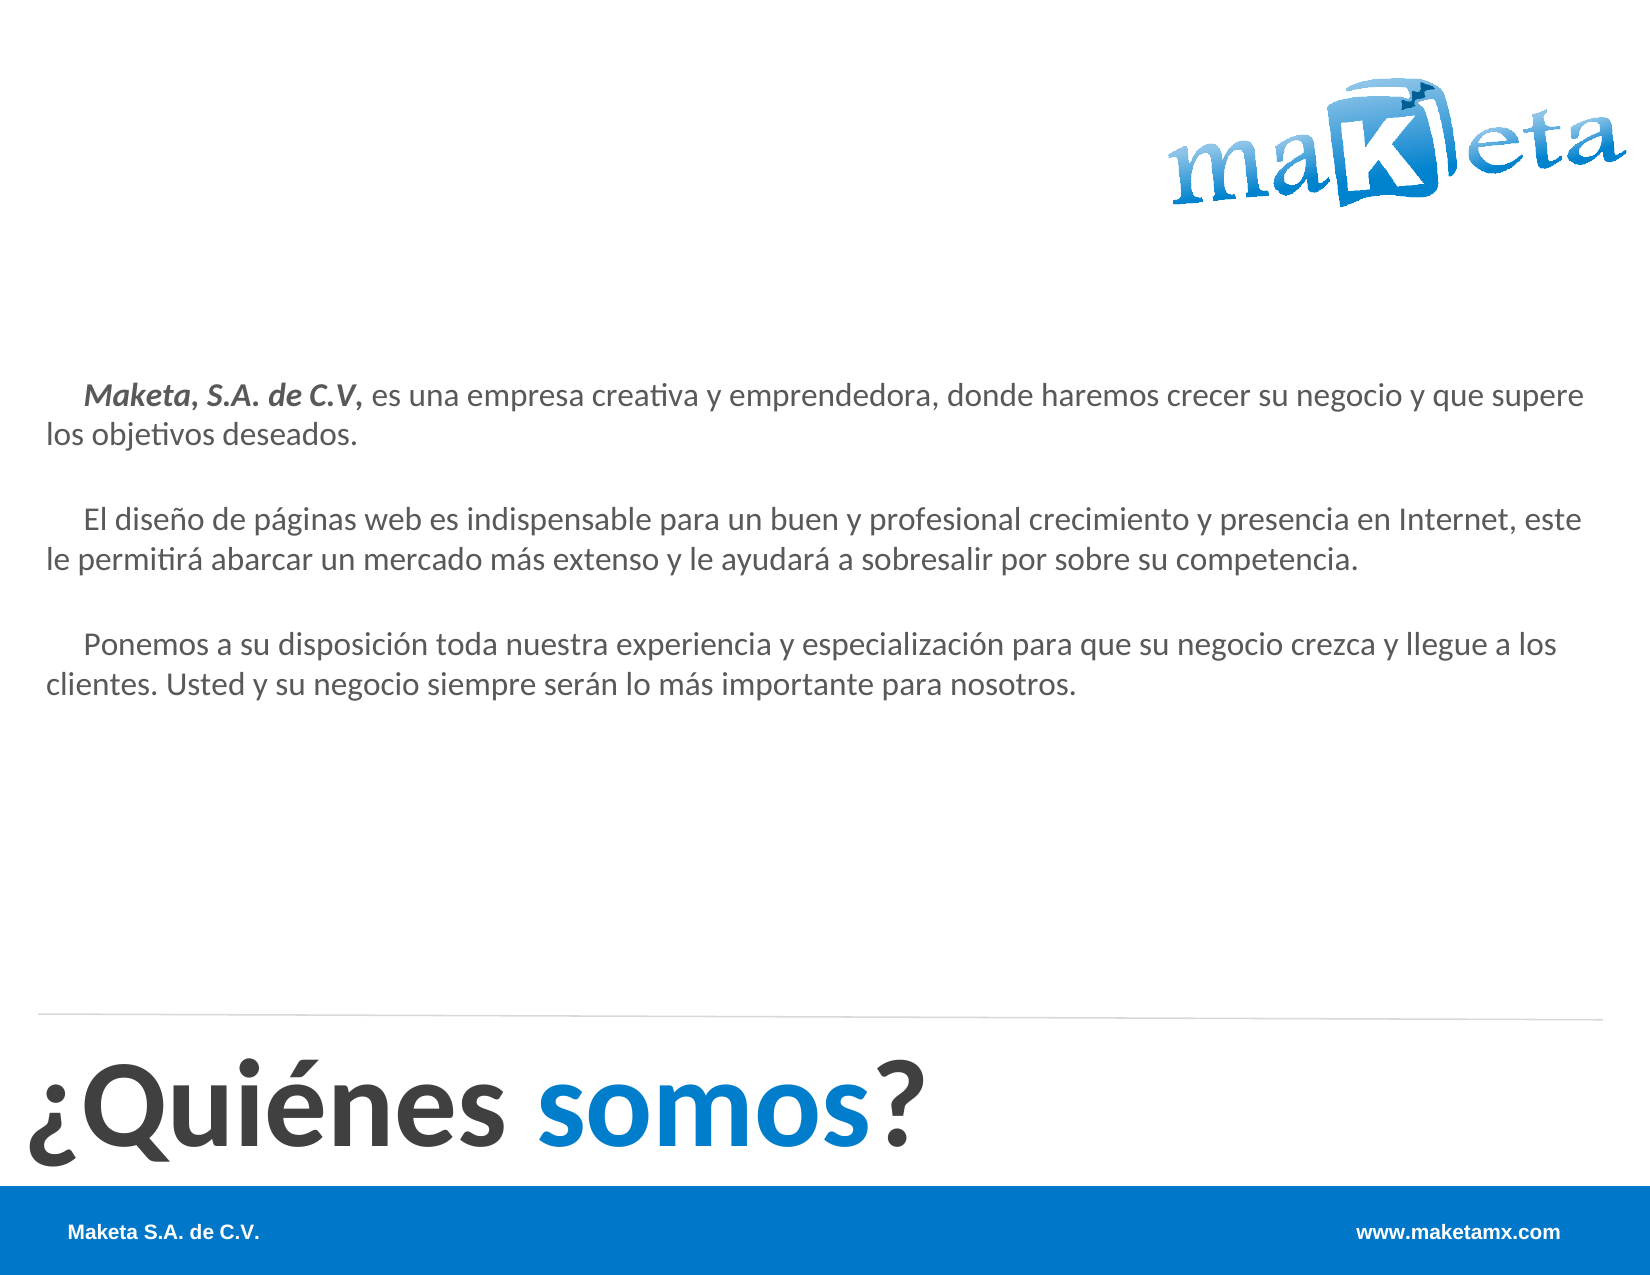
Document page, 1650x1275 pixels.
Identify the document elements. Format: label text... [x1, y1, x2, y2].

text_box ¿Quiénes somos? [8, 1013, 945, 1180]
picture [0, 1186, 1650, 1275]
picture [1166, 65, 1627, 224]
